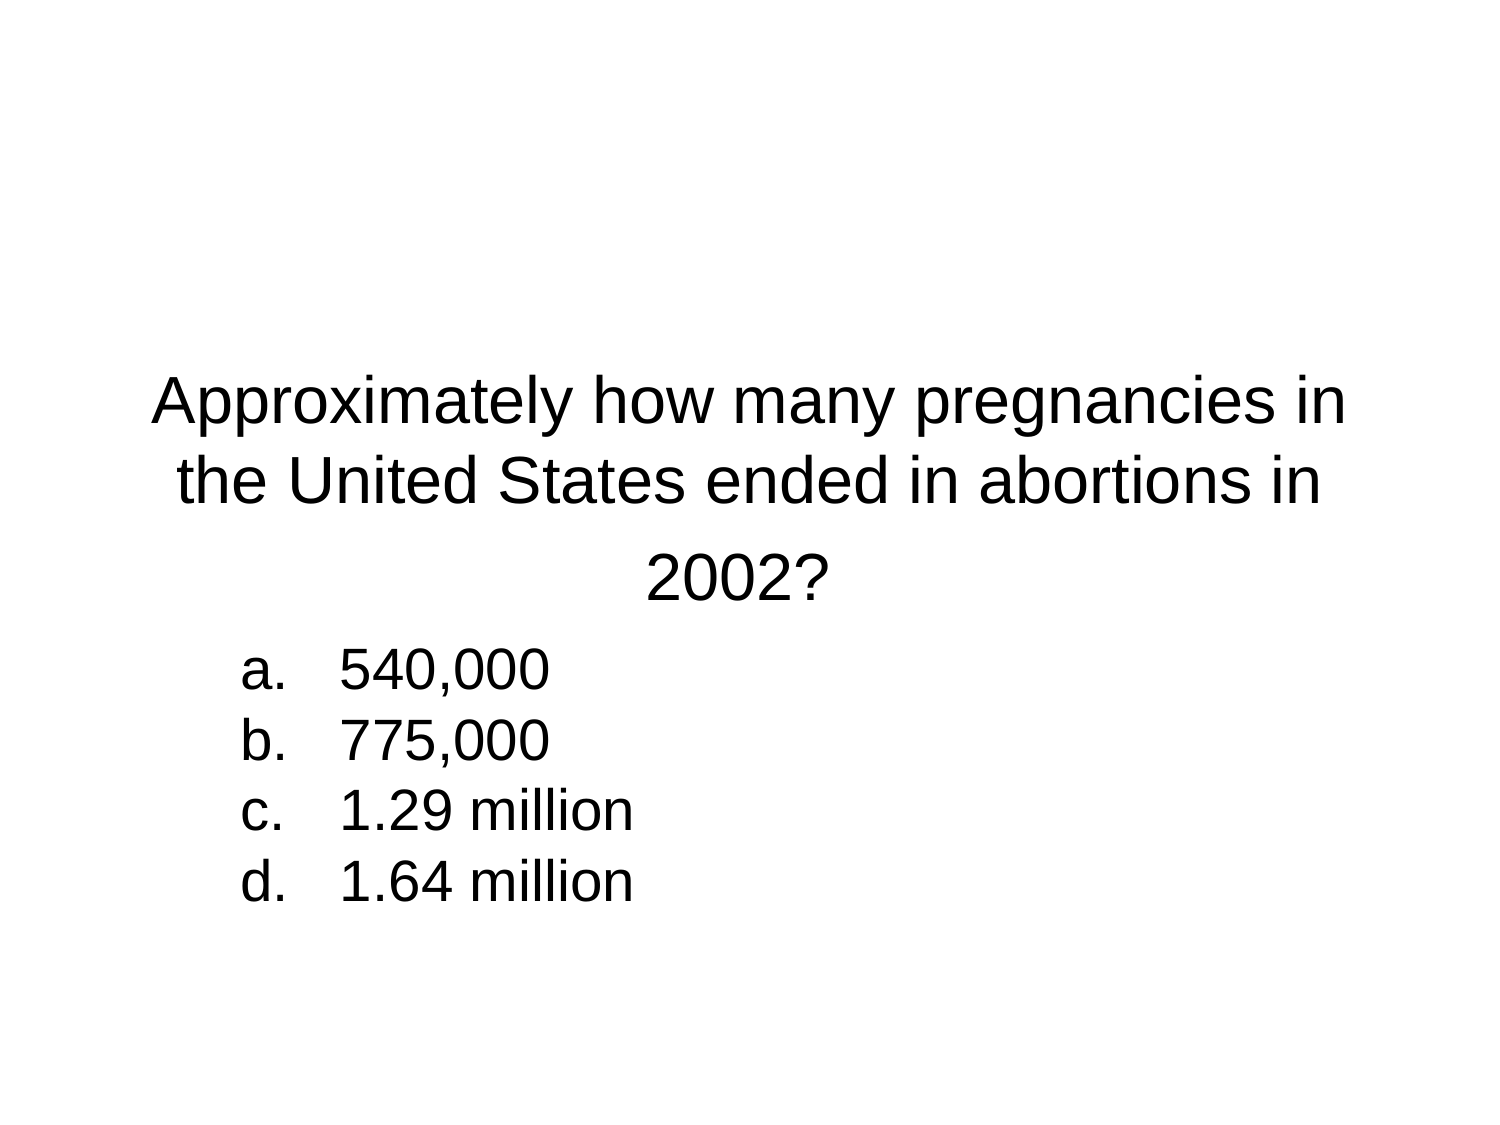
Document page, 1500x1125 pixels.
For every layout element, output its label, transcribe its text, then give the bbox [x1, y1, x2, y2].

title Approximately how many pregnancies in the United States ended in abortions in 2002? [112, 349, 1388, 591]
subtitle 540,000 775,000 1.29 million 1.64 million [225, 637, 1276, 925]
